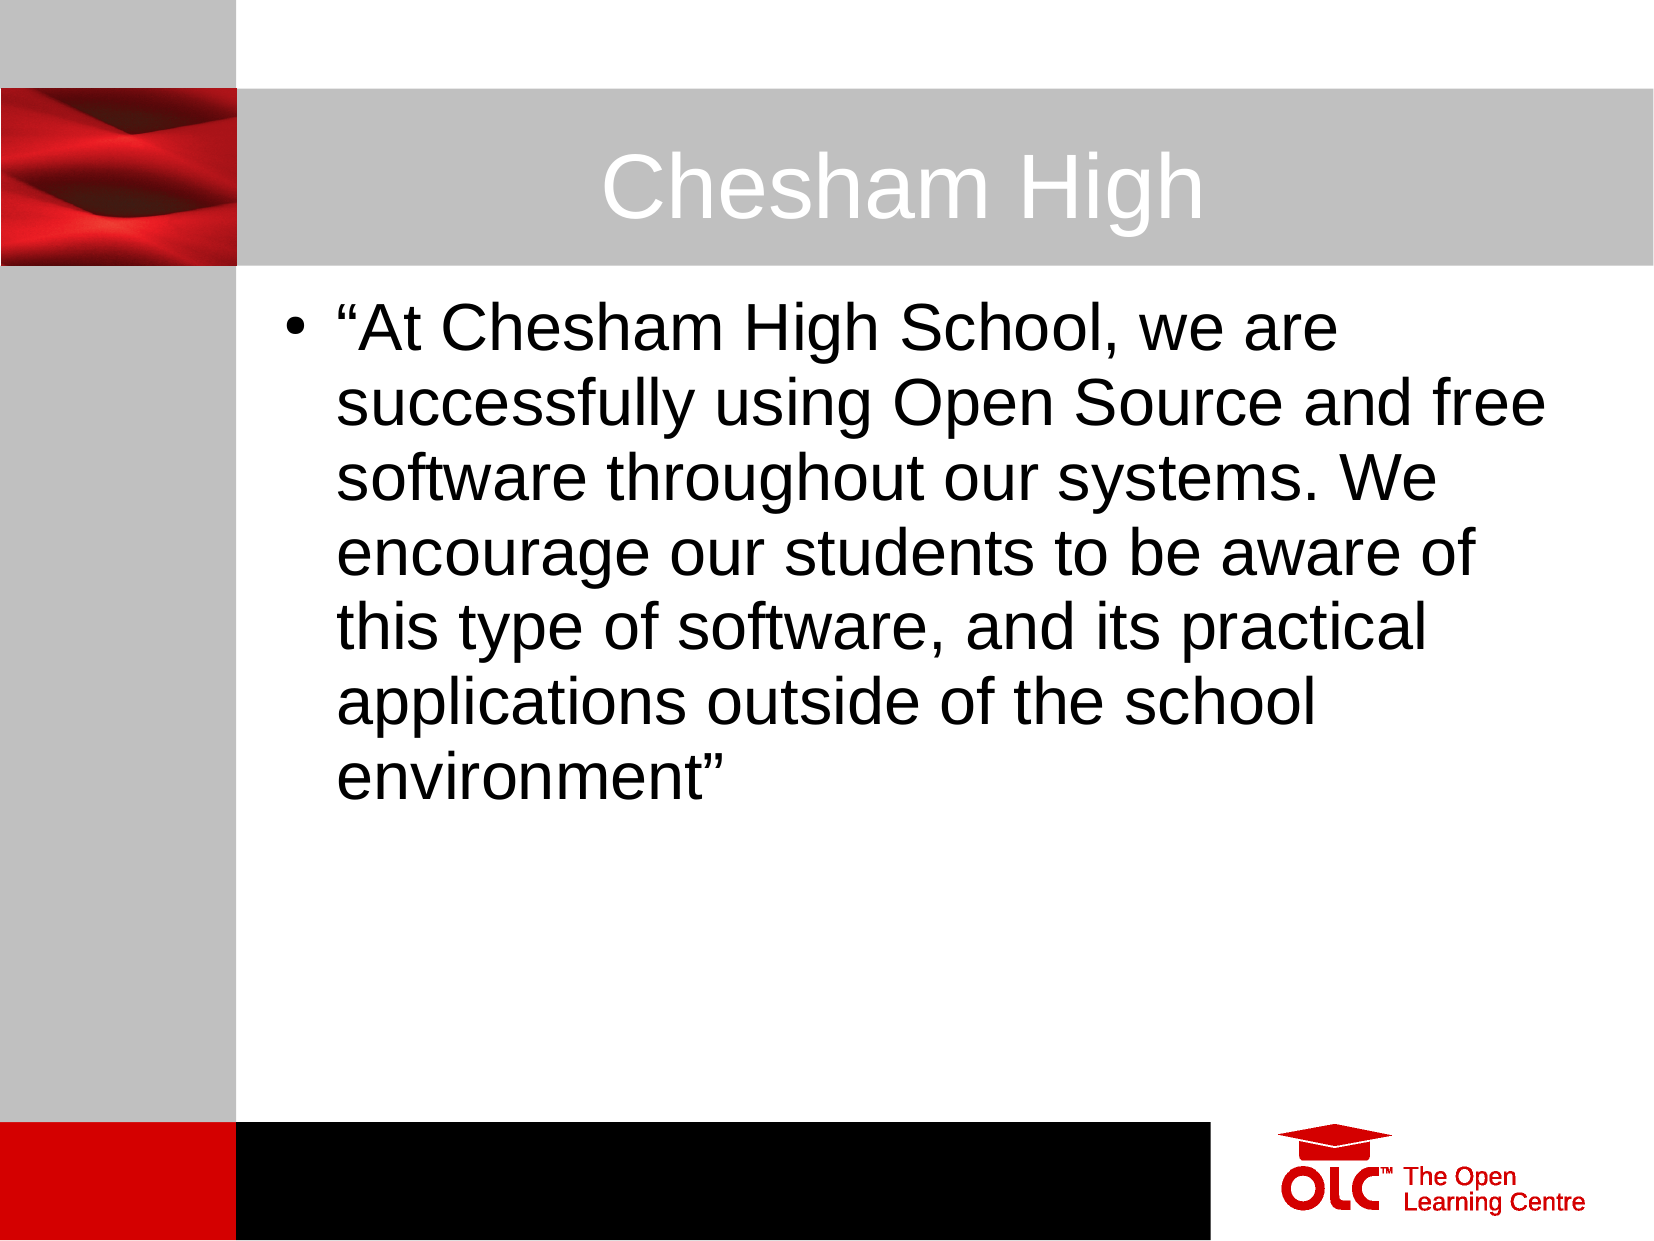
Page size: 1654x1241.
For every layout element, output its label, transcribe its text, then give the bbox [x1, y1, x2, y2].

picture [1269, 1121, 1589, 1220]
list “At Chesham High School, we are successfully using Open Source and free software throughout our systems. We encourage our students to be aware of this type of software, and its practical applications outside of the school environment” [265, 290, 1571, 1109]
title Chesham High [236, 118, 1571, 257]
picture [1, 88, 237, 266]
